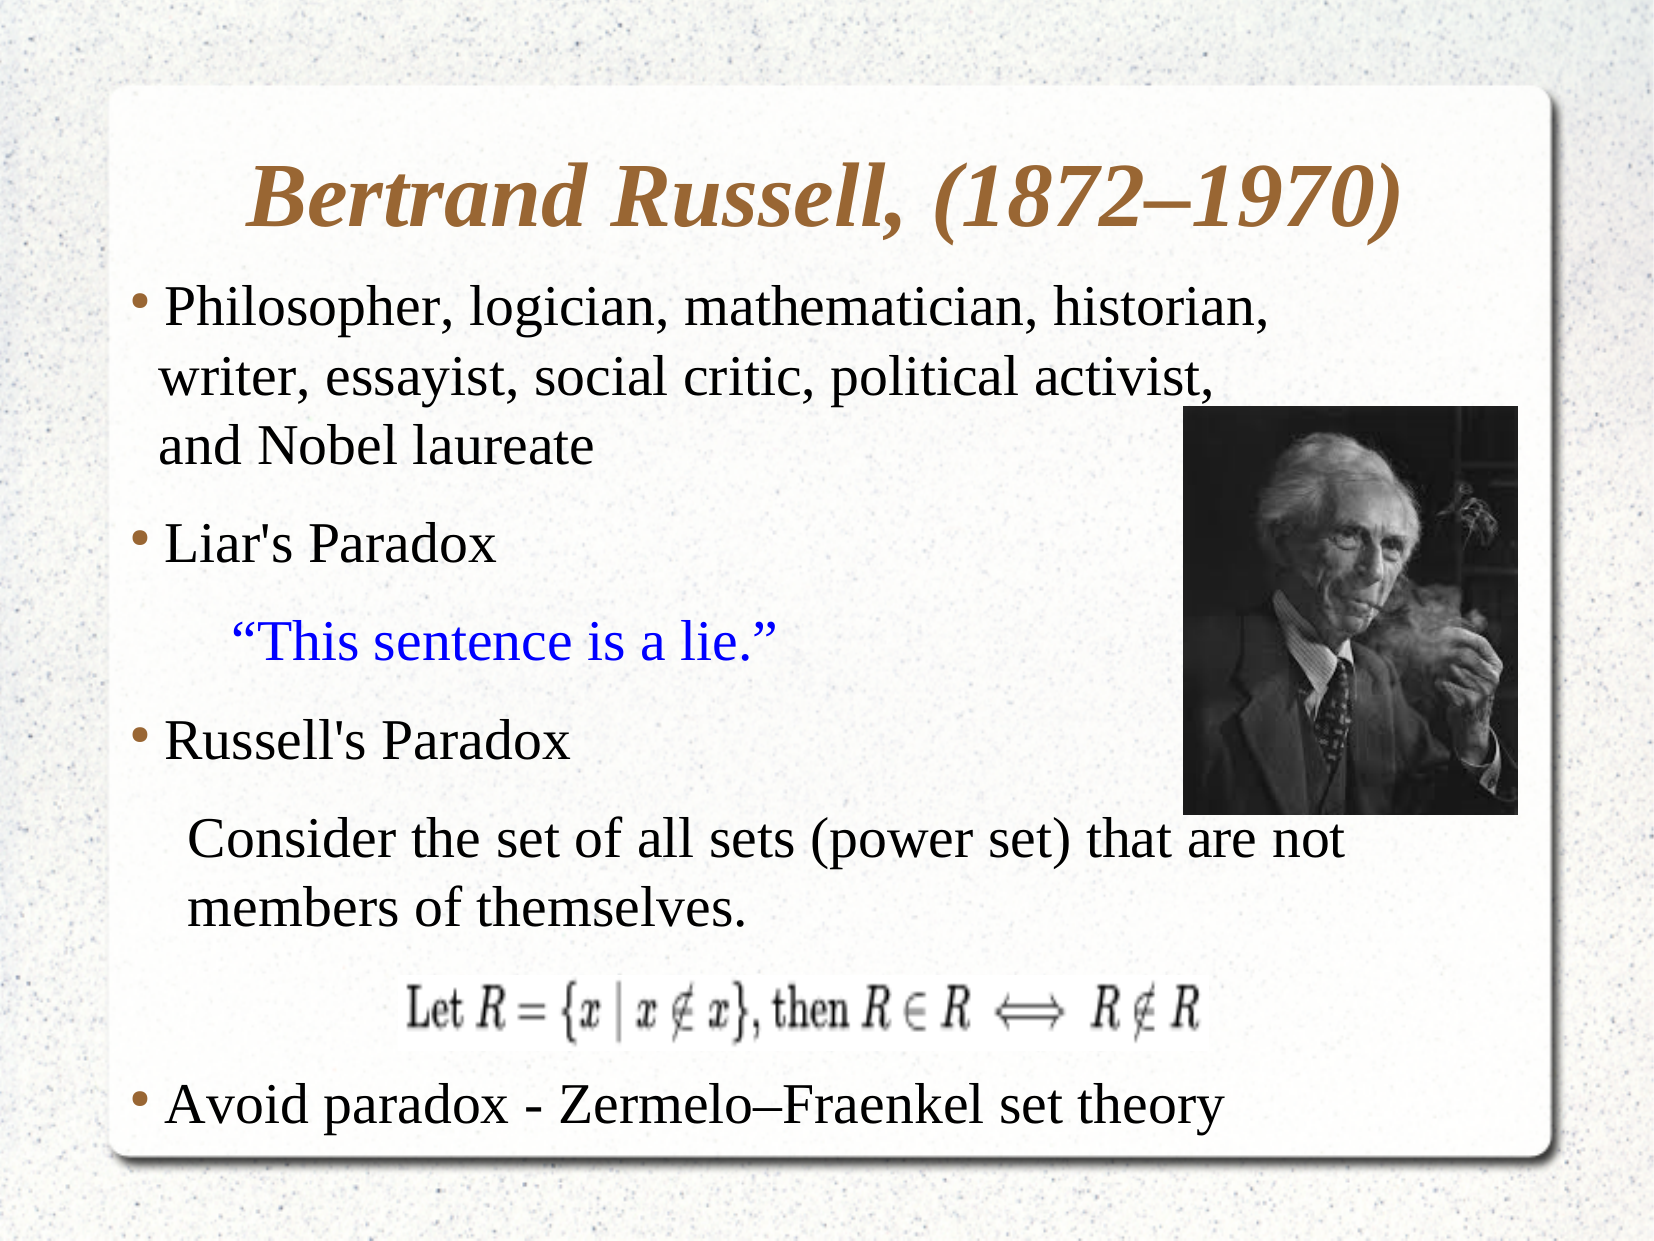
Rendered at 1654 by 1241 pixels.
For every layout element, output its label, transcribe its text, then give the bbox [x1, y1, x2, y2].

list Philosopher, logician, mathematician, historian, writer, essayist, social critic, political activist, and Nobel laureate Liar's Paradox “This sentence is a lie.” Russell's Paradox Consider the set of all sets (power set) that are not members of themselves. . Avoid paradox - Zermelo–Fraenkel set theory [129, 268, 1548, 1141]
title Bertrand Russell, (1872–1970) [118, 99, 1536, 279]
picture [1183, 406, 1518, 815]
picture [398, 975, 1209, 1051]
